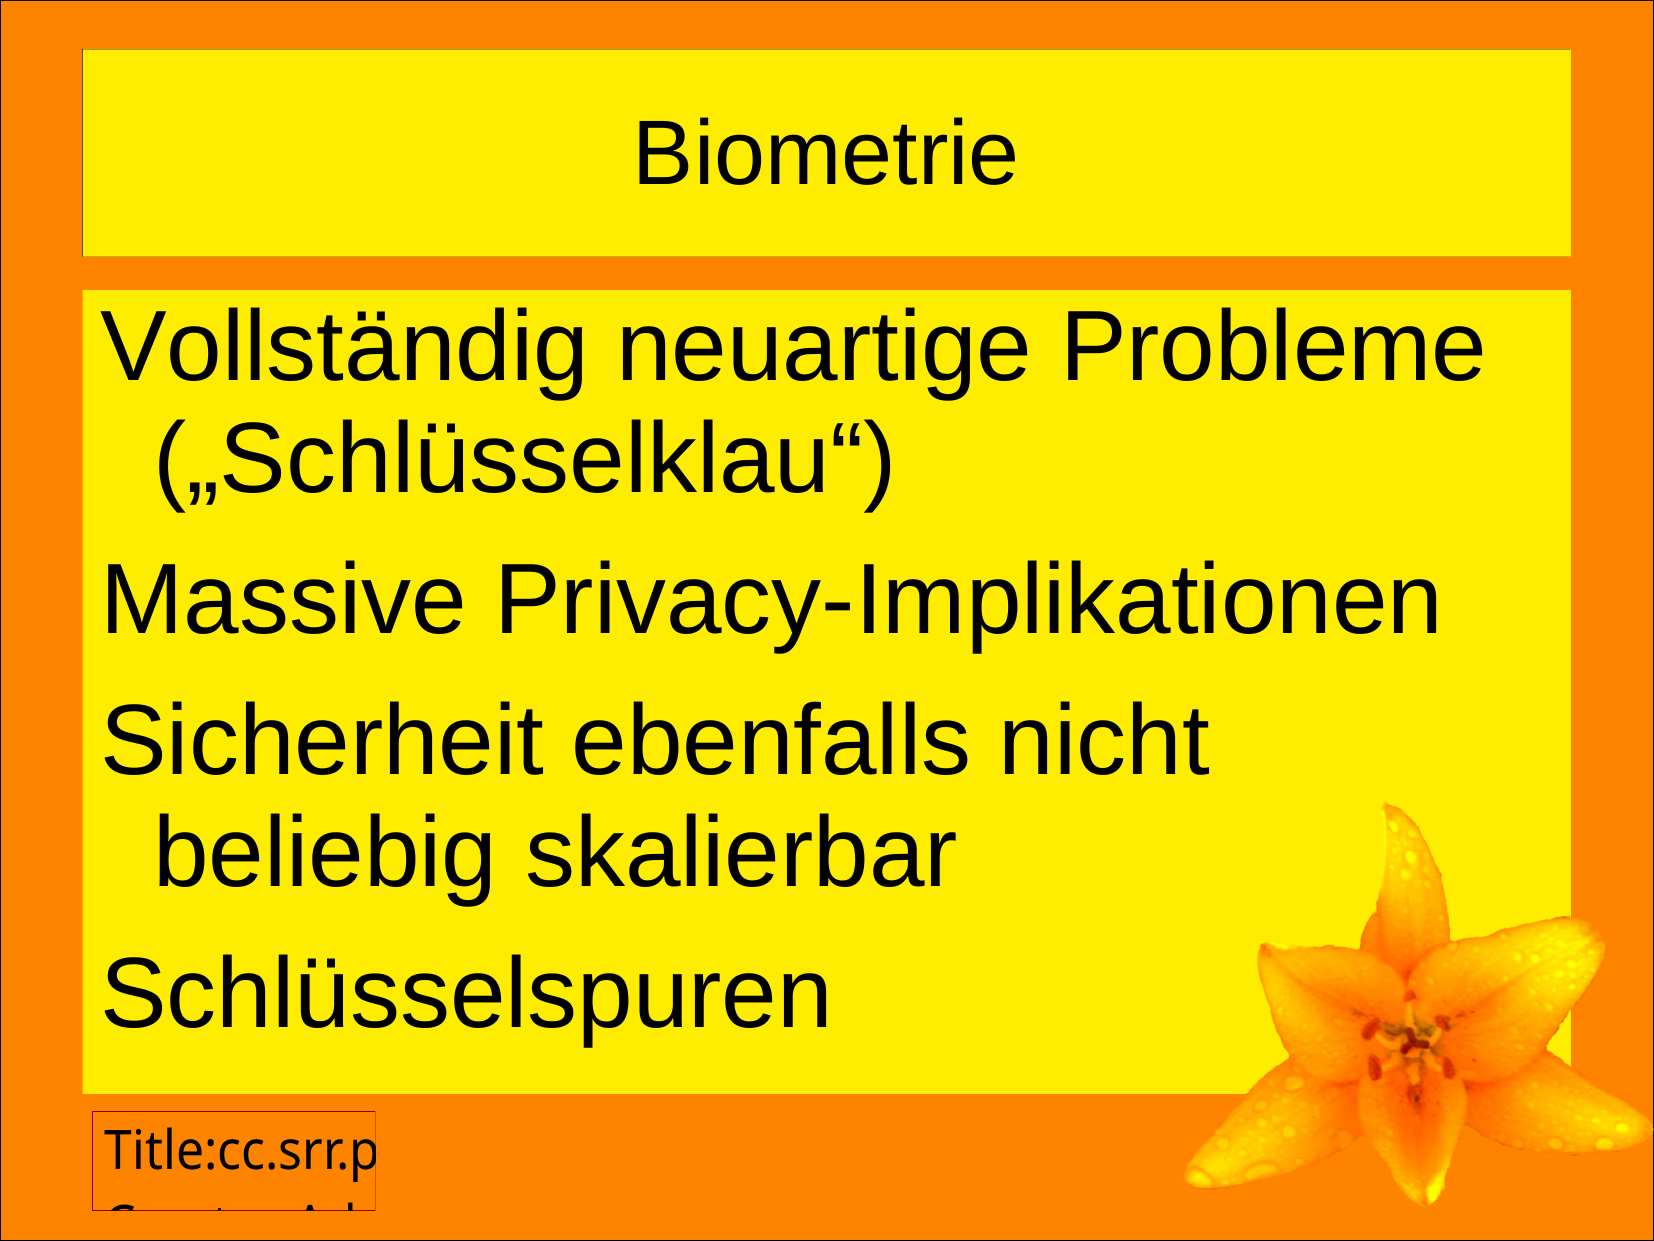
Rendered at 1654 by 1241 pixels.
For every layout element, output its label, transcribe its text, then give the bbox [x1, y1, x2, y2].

picture [1181, 767, 1654, 1241]
title Biometrie [82, 49, 1571, 257]
text_box [0, 0, 1654, 1241]
picture [88, 1108, 376, 1211]
list Vollständig neuartige Probleme („Schlüsselklau“) Massive Privacy-Implikationen Sicherheit ebenfalls nicht beliebig skalierbar Schlüsselspuren [82, 290, 1571, 1094]
